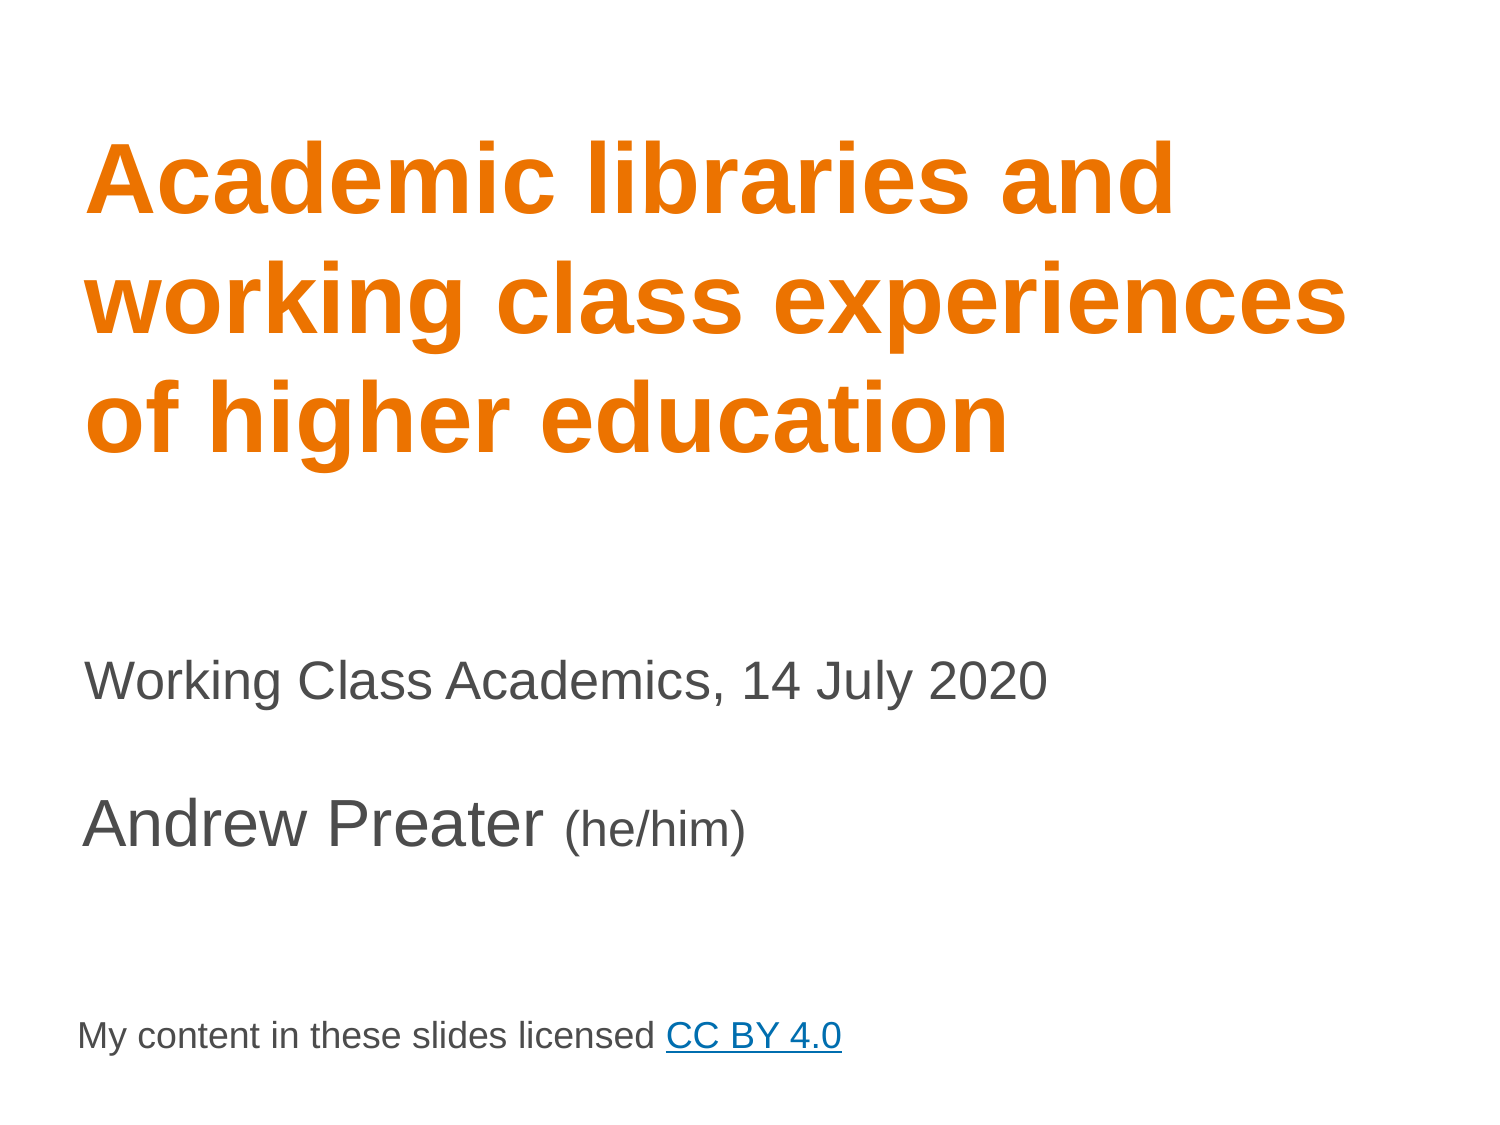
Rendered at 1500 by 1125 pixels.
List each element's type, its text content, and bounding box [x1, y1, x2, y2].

text_box Andrew Preater (he/him) [67, 772, 1461, 836]
text_box Working Class Academics, 14 July 2020 [70, 836, 1120, 925]
text_box Academic libraries and working class experiences of higher education [69, 105, 1370, 390]
text_box Working Class Academics, 14 July 2020 [70, 637, 1120, 772]
text_box My content in these slides licensed CC BY 4.0 [62, 1004, 1447, 1099]
